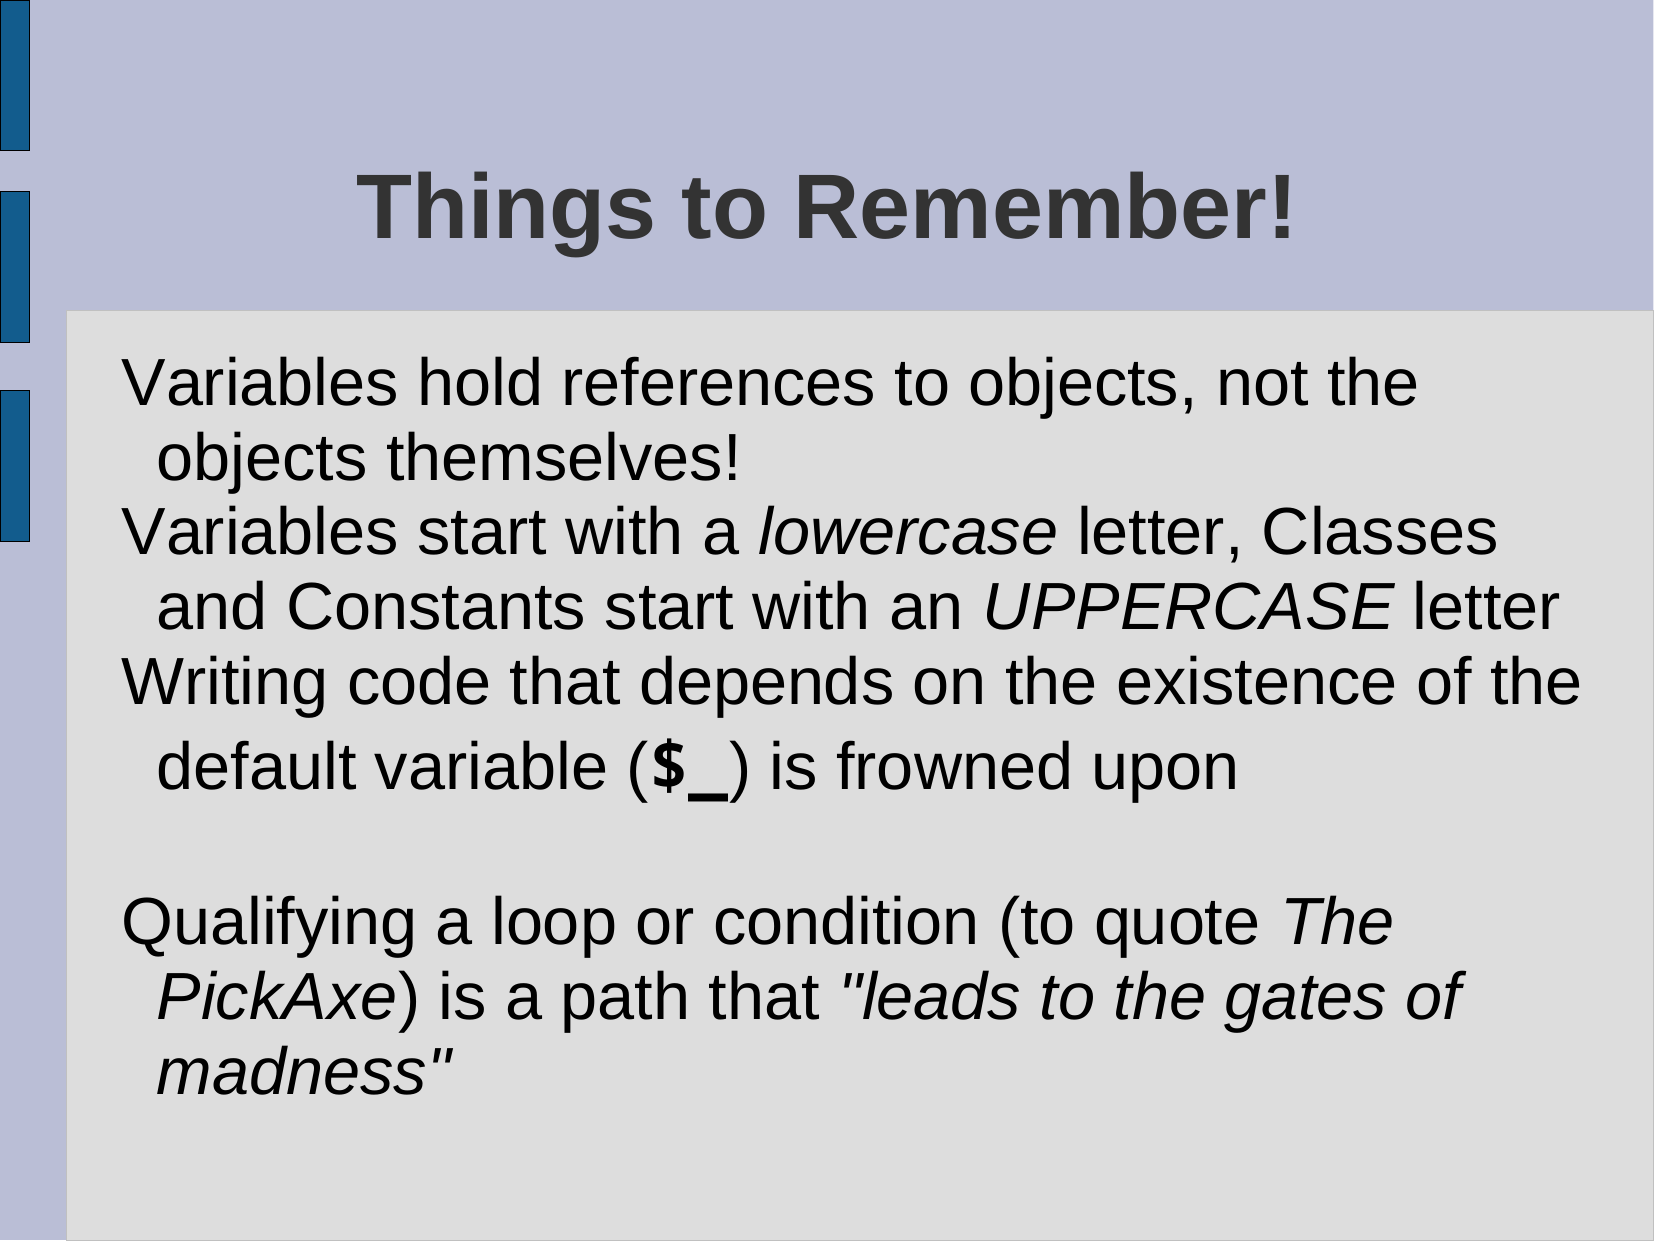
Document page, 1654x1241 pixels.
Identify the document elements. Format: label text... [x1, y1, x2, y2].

title Things to Remember! [121, 102, 1534, 311]
list Variables hold references to objects, not the objects themselves! Variables start with a lowercase letter, Classes and Constants start with an UPPERCASE letter Writing code that depends on the existence of the default variable ($_) is frowned upon Qualifying a loop or condition (to quote The PickAxe) is a path that "leads to the gates of madness" [121, 344, 1627, 1185]
